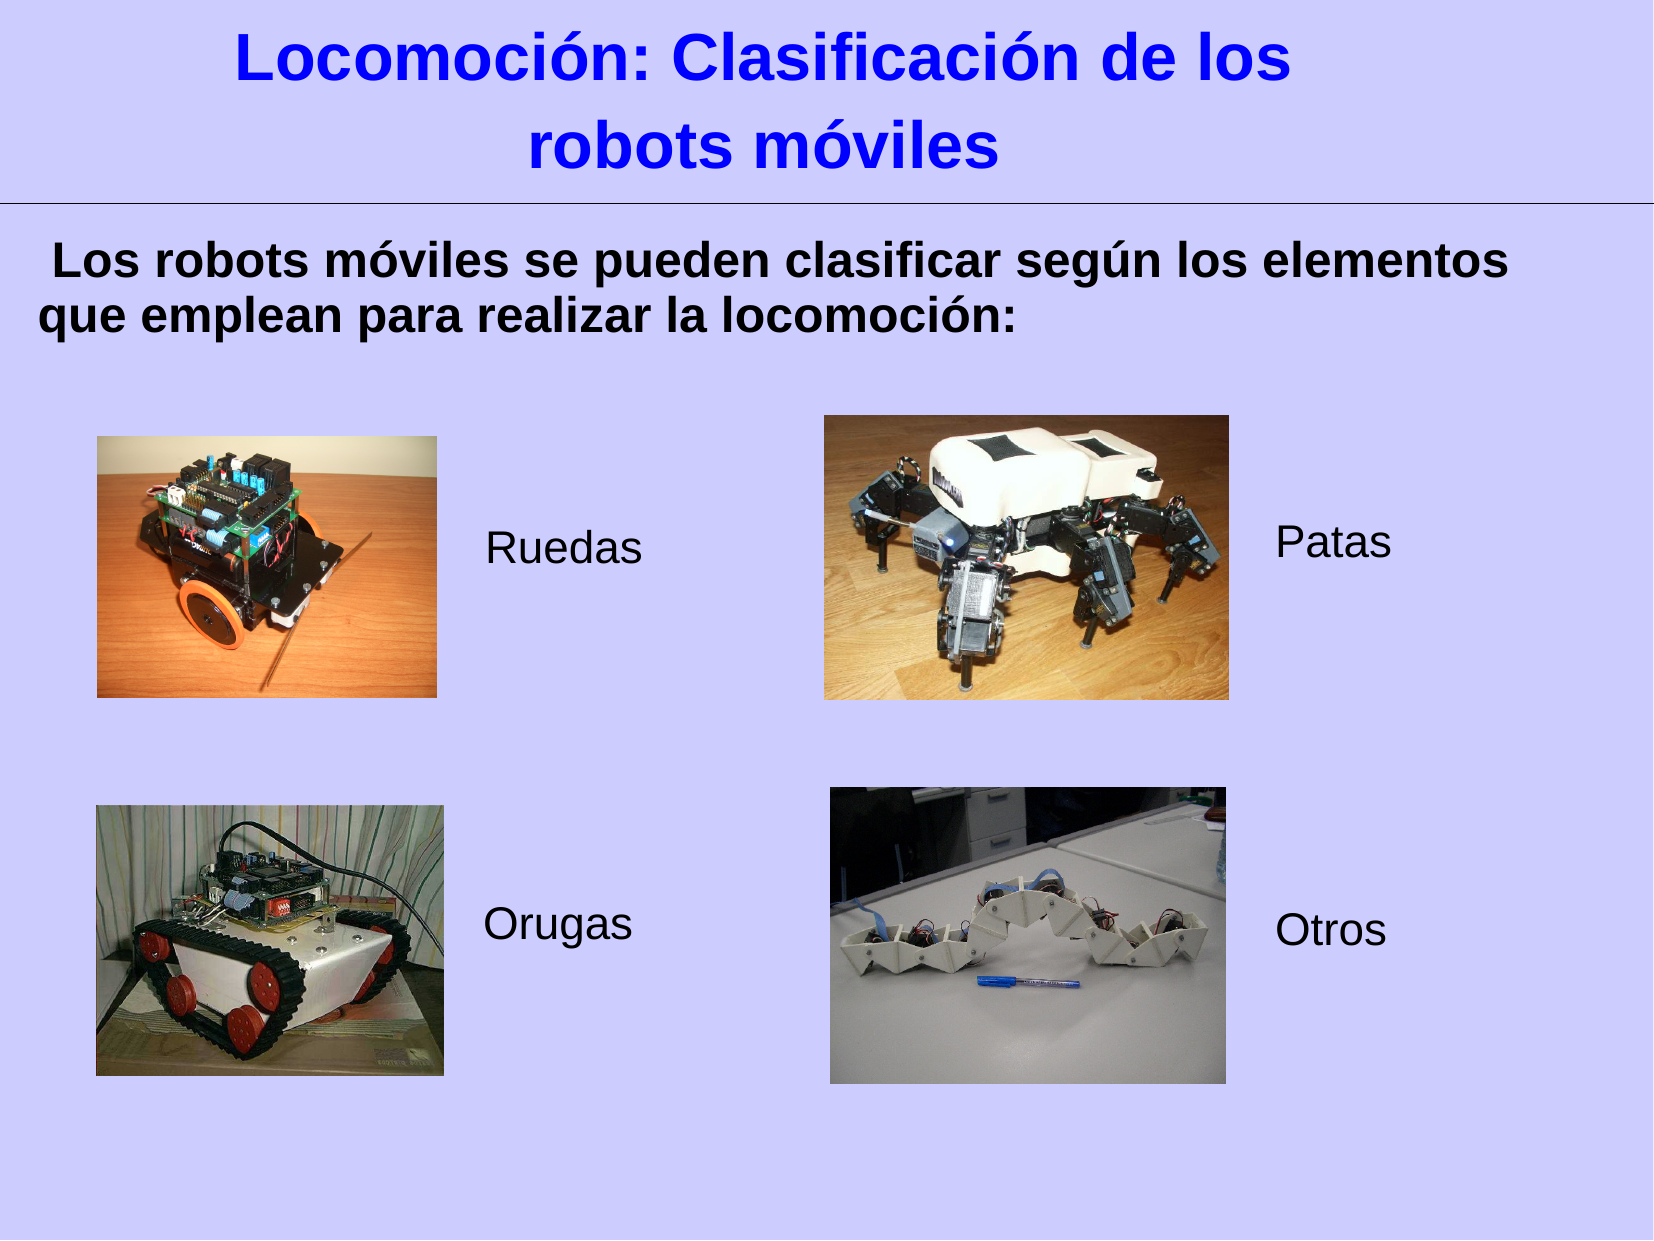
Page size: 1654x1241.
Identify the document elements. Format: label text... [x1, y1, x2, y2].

picture [97, 436, 437, 698]
picture [830, 787, 1226, 1084]
text_box Otros [1261, 899, 1535, 956]
picture [96, 805, 444, 1076]
picture [824, 415, 1229, 700]
text_box Patas [1261, 512, 1535, 569]
title Locomoción: Clasificación de los robots móviles [126, 0, 1402, 191]
text_box Ruedas [470, 517, 745, 574]
text_box Orugas [469, 894, 743, 951]
text_box Los robots móviles se pueden clasificar según los elementos que emplean para realizar la locomoción: [37, 232, 1540, 345]
